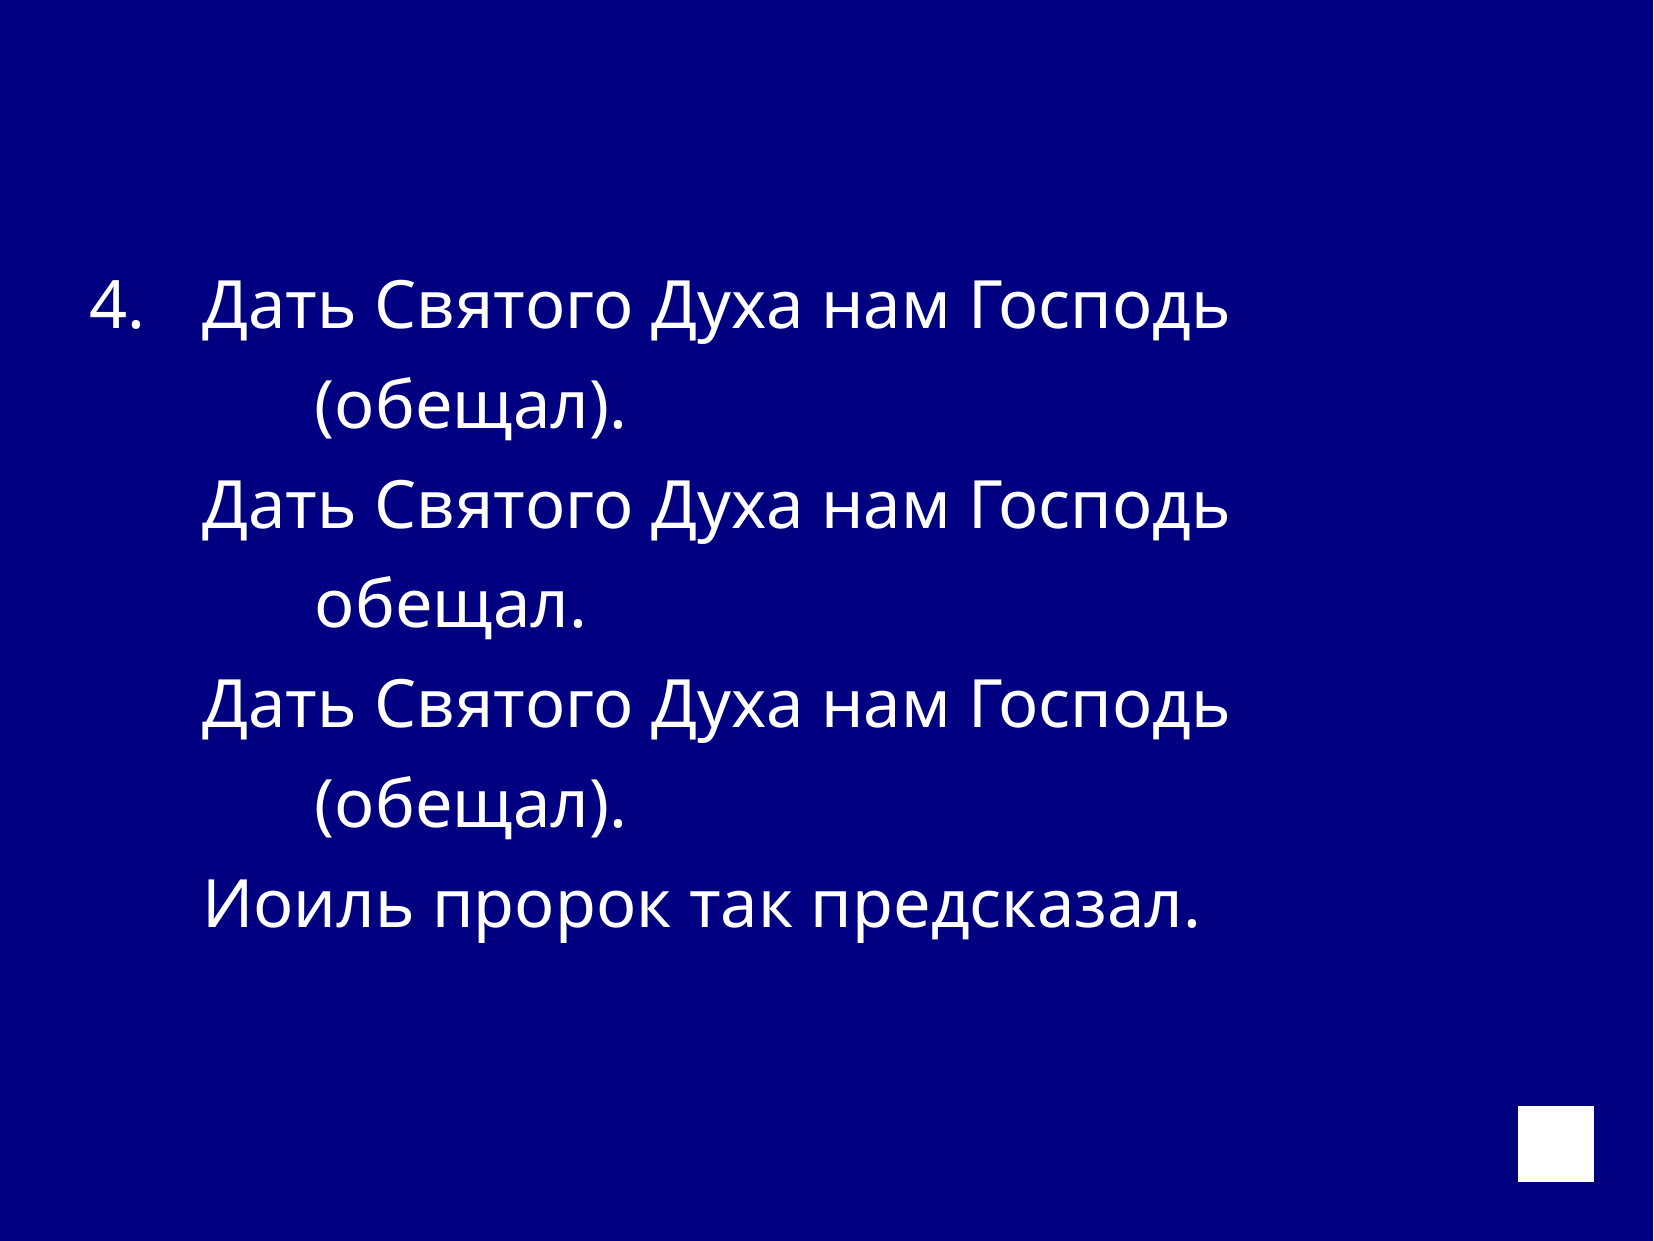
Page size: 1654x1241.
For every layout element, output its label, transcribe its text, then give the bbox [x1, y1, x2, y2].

text_box 4. Дать Святого Духа нам Господь (обещал). Дать Святого Духа нам Господь обещал. Дать Святого Духа нам Господь (обещал). Иоиль пророк так предсказал. [75, 150, 1576, 1163]
text_box [1518, 1106, 1594, 1182]
